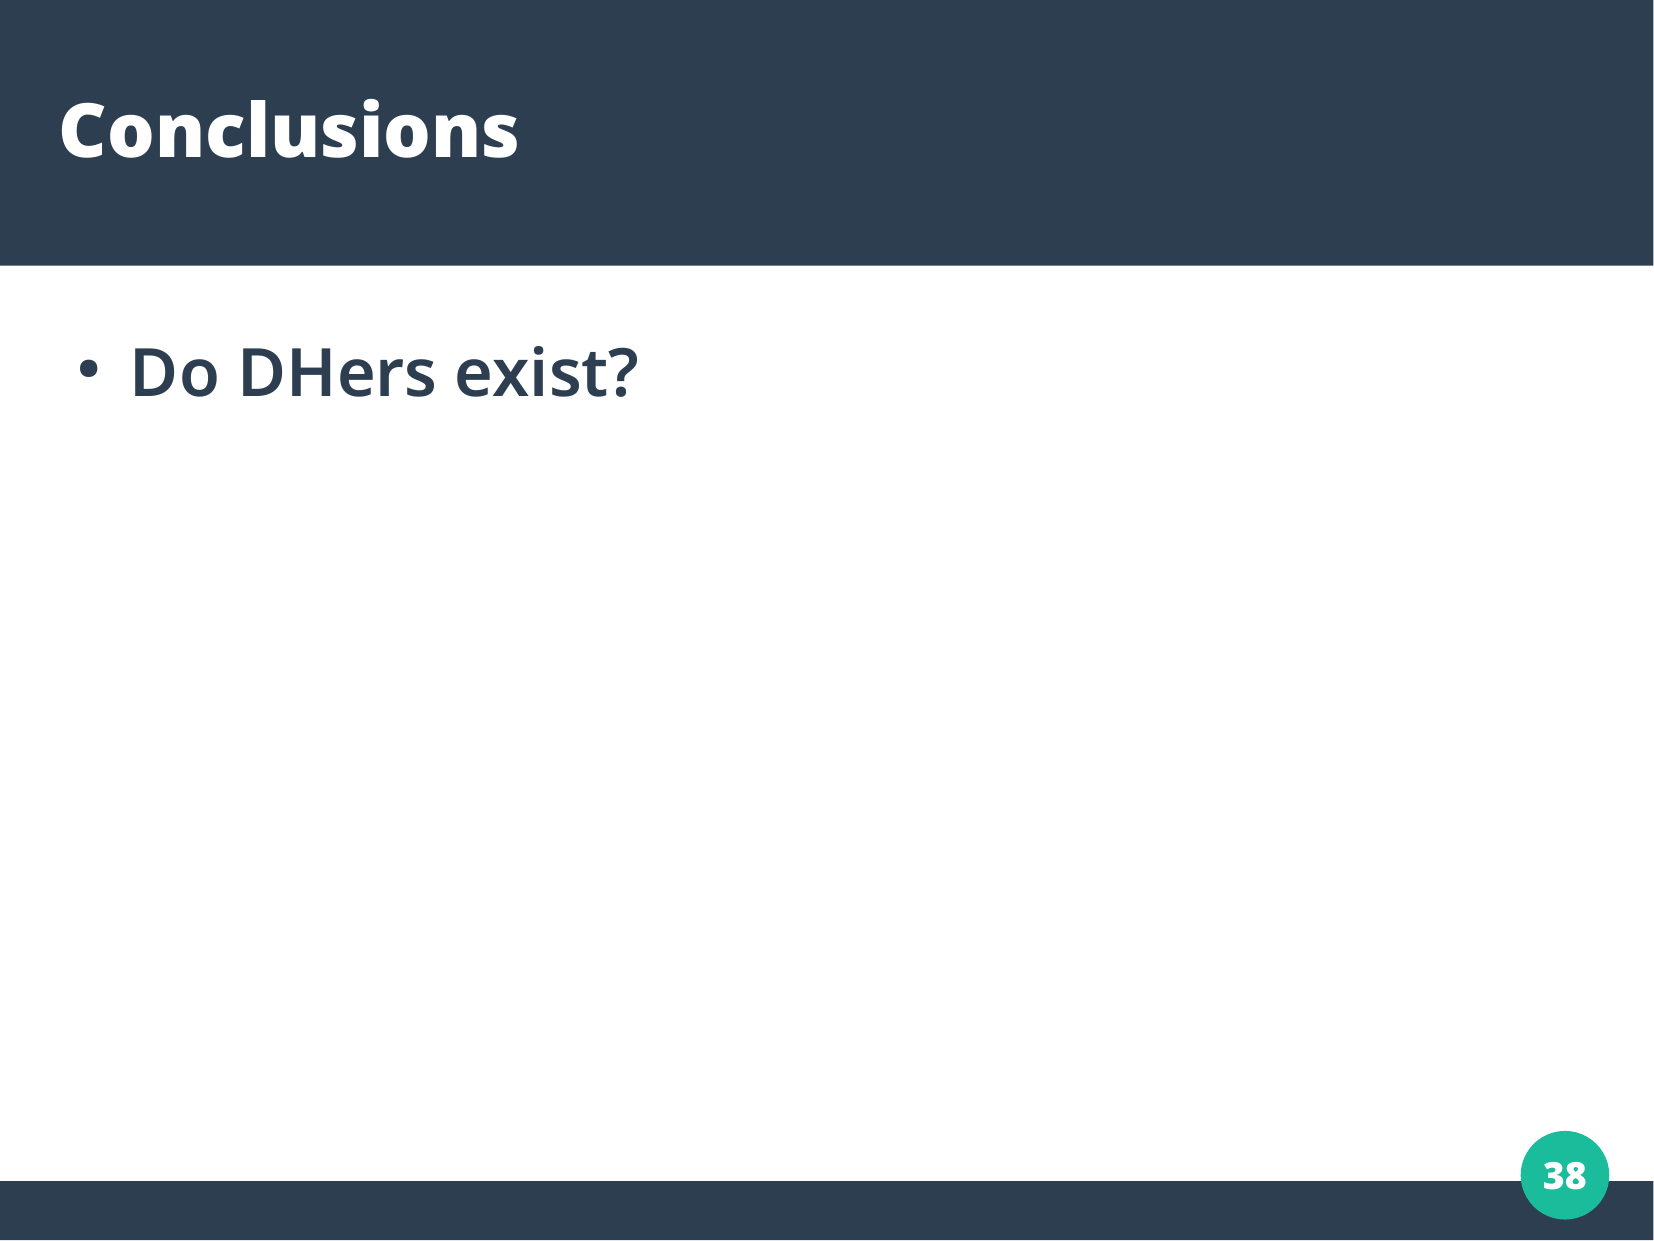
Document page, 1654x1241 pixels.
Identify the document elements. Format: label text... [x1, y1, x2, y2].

list Do DHers exist? [59, 324, 1571, 1152]
title Conclusions [59, 49, 1595, 207]
